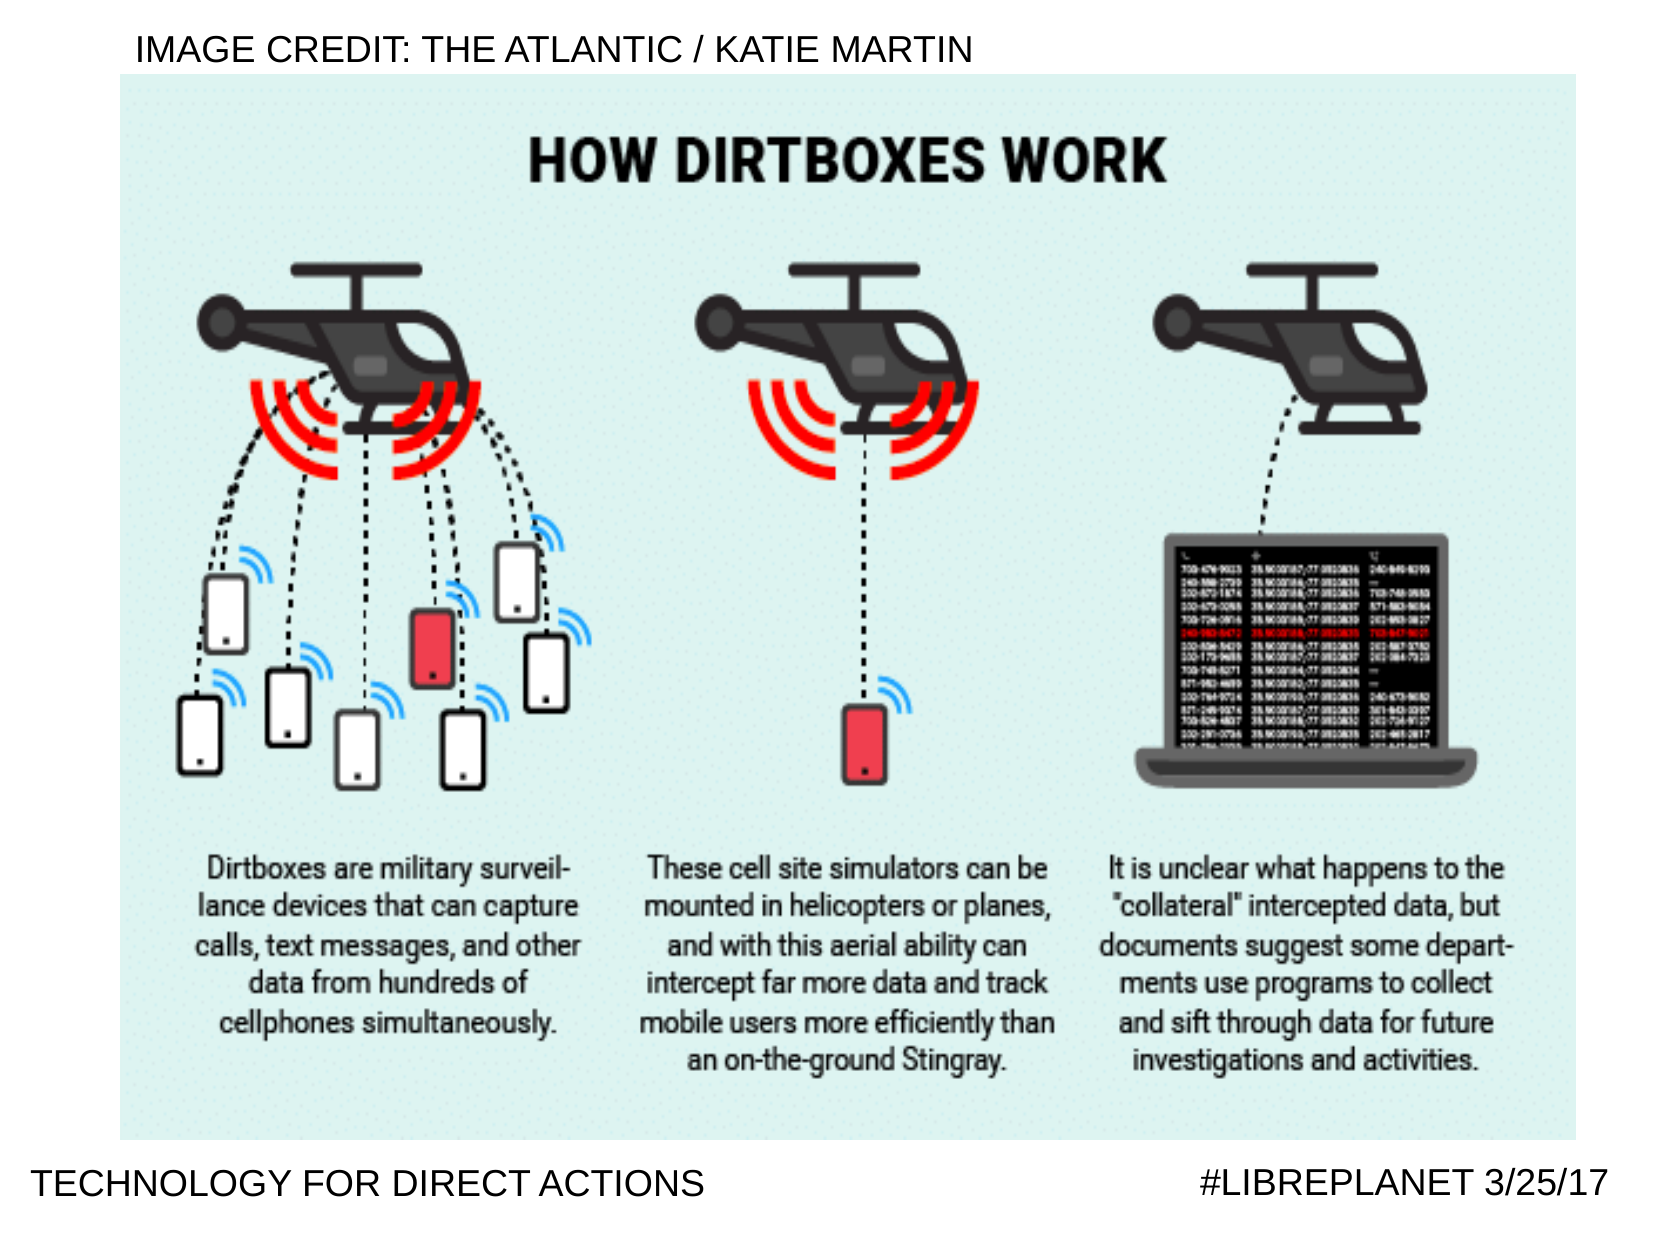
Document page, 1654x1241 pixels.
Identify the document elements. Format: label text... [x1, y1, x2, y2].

picture [120, 74, 1576, 1141]
title TECHNOLOGY FOR DIRECT ACTIONS [30, 1140, 736, 1228]
subtitle #LIBREPLANET 3/25/17 [1200, 1150, 1628, 1216]
text_box IMAGE CREDIT: THE ATLANTIC / KATIE MARTIN [120, 21, 1006, 121]
